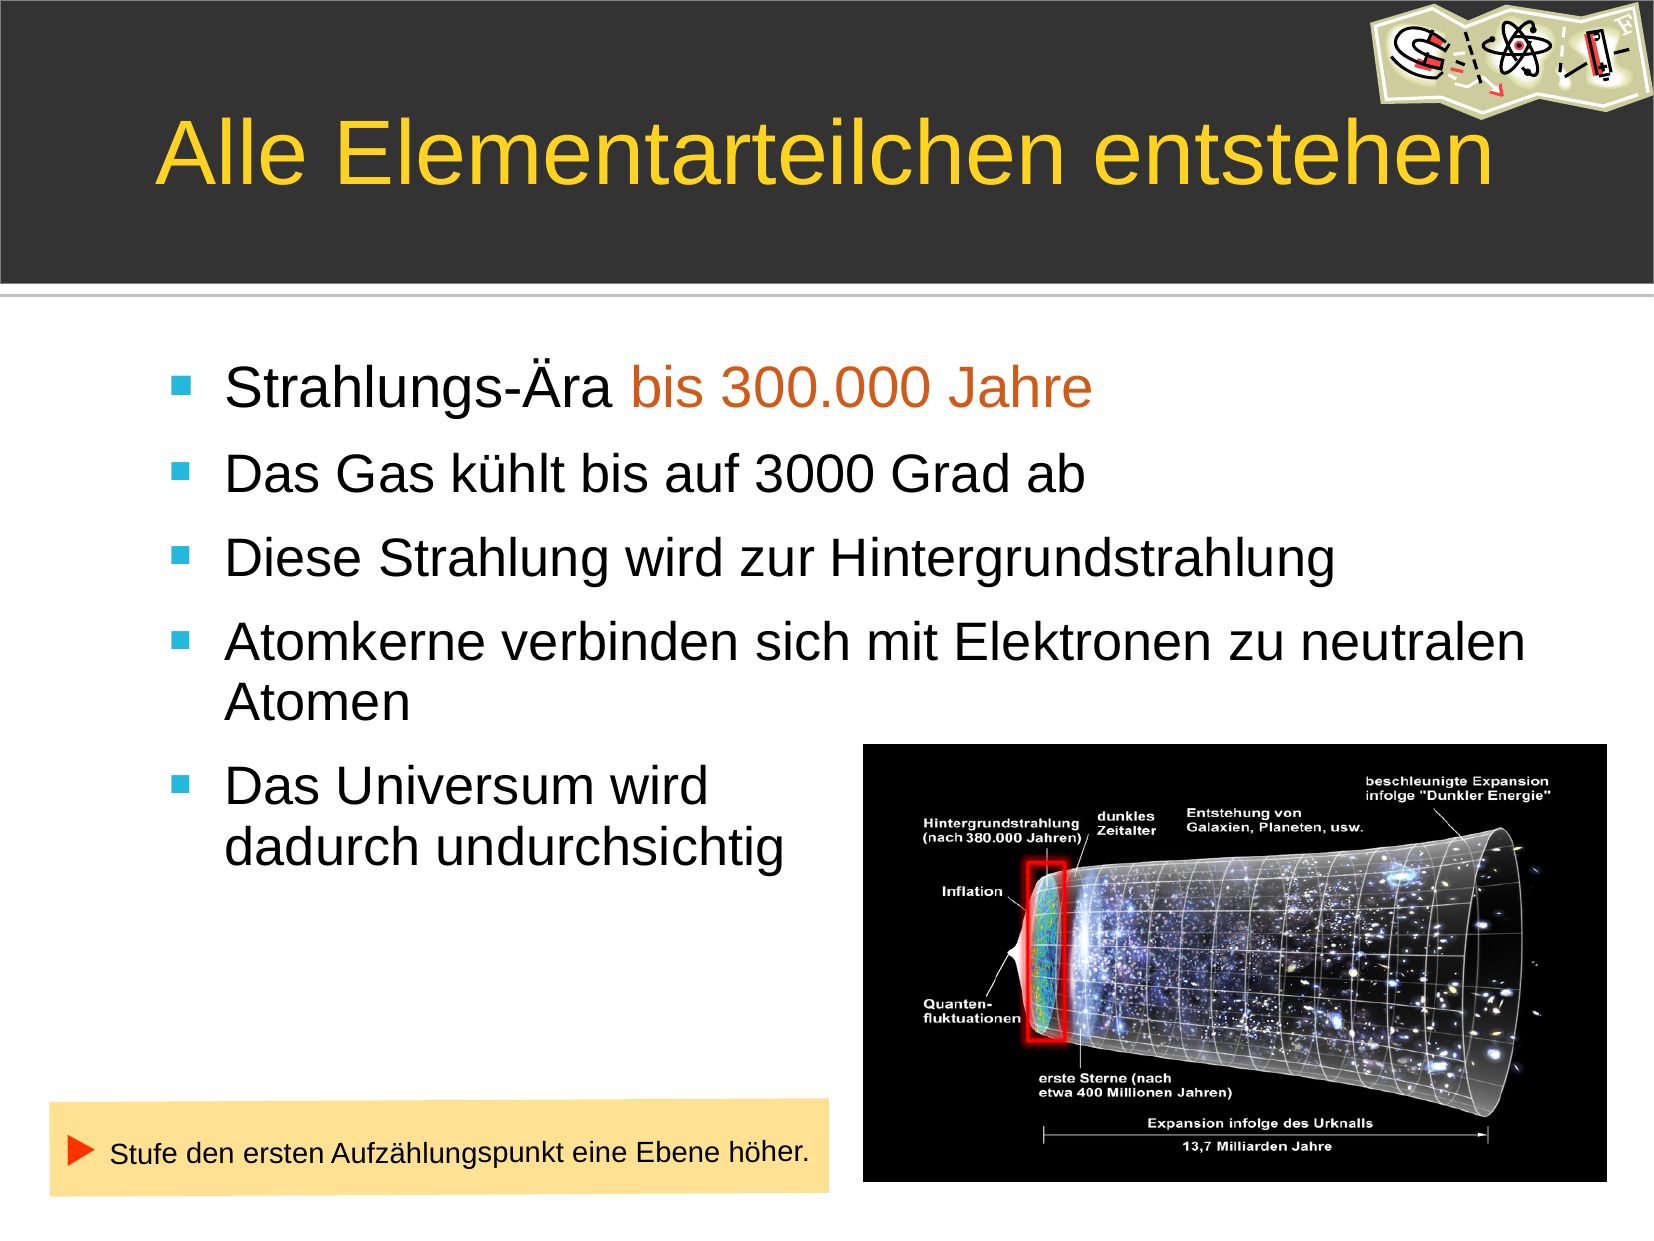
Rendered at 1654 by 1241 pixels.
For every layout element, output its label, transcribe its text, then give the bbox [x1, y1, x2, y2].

picture [863, 744, 1607, 1182]
list Strahlungs-Ära bis 300.000 Jahre Das Gas kühlt bis auf 3000 Grad ab Diese Strahlung wird zur Hintergrundstrahlung Atomkerne verbinden sich mit Elektronen zu neutralen Atomen Das Universum wird dadurch undurchsichtig [82, 354, 1538, 1010]
title Alle Elementarteilchen entstehen [82, 49, 1571, 257]
text_box  Stufe den ersten Aufzählungspunkt eine Ebene höher. [49, 1098, 830, 1197]
